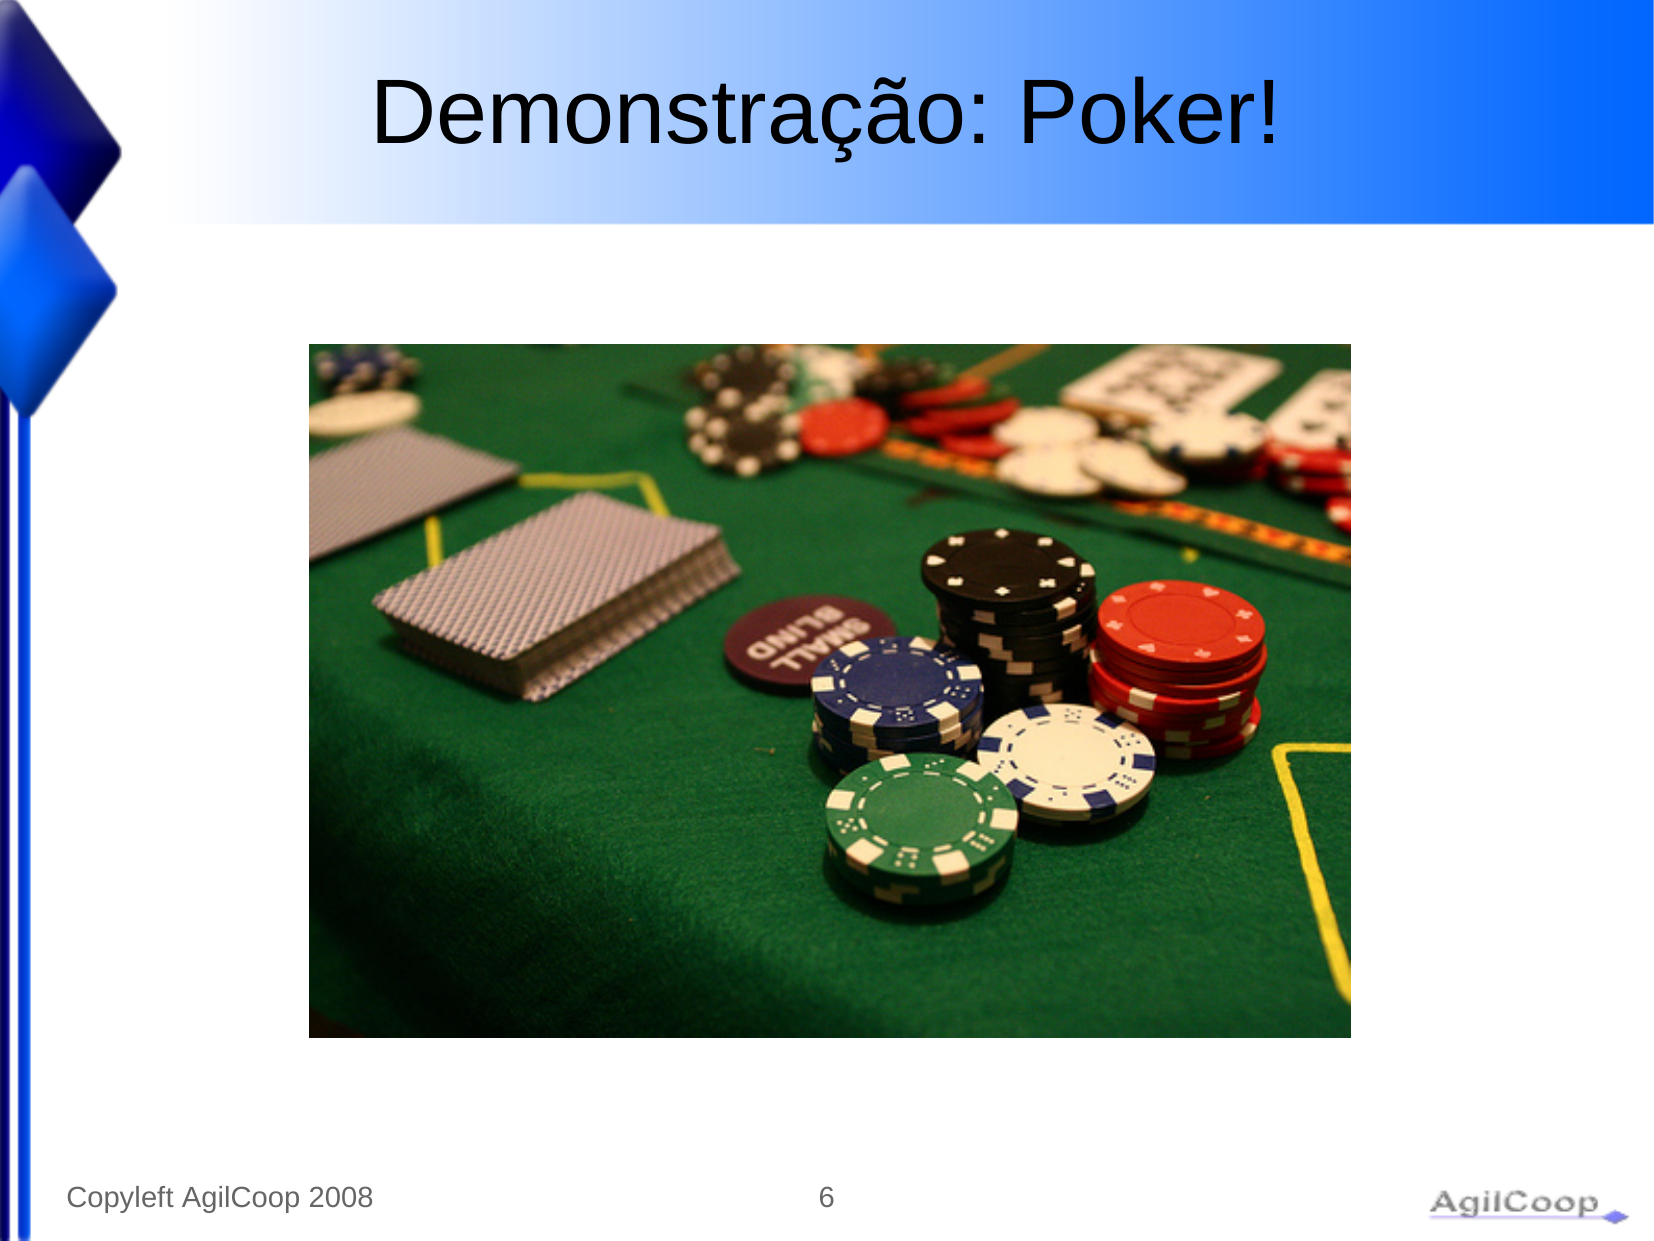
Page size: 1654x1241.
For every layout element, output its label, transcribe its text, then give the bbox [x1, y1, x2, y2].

picture [0, 0, 1654, 1241]
title Demonstração: Poker! [82, 8, 1571, 216]
